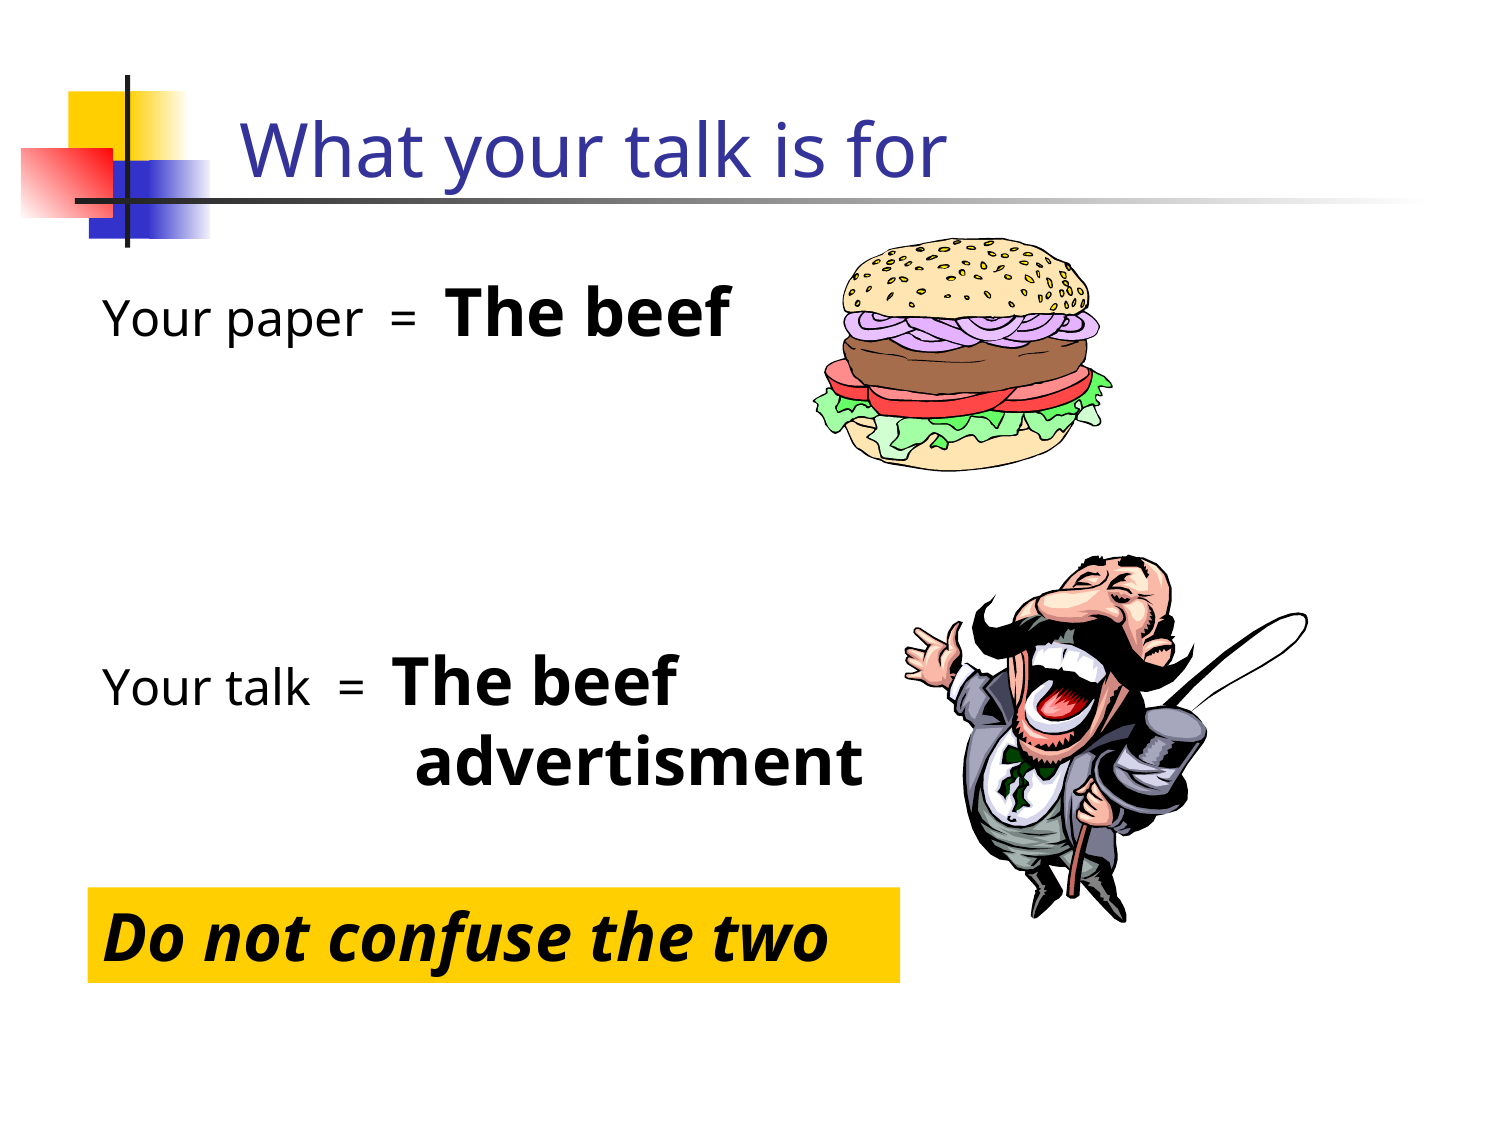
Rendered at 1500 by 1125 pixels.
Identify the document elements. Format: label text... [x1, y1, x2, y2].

picture [900, 549, 1313, 928]
text_box Your paper = The beef Your talk = The beef advertisment [87, 262, 925, 807]
text_box Do not confuse the two [87, 887, 901, 983]
picture [812, 237, 1113, 474]
title What your talk is for [224, 12, 1500, 200]
